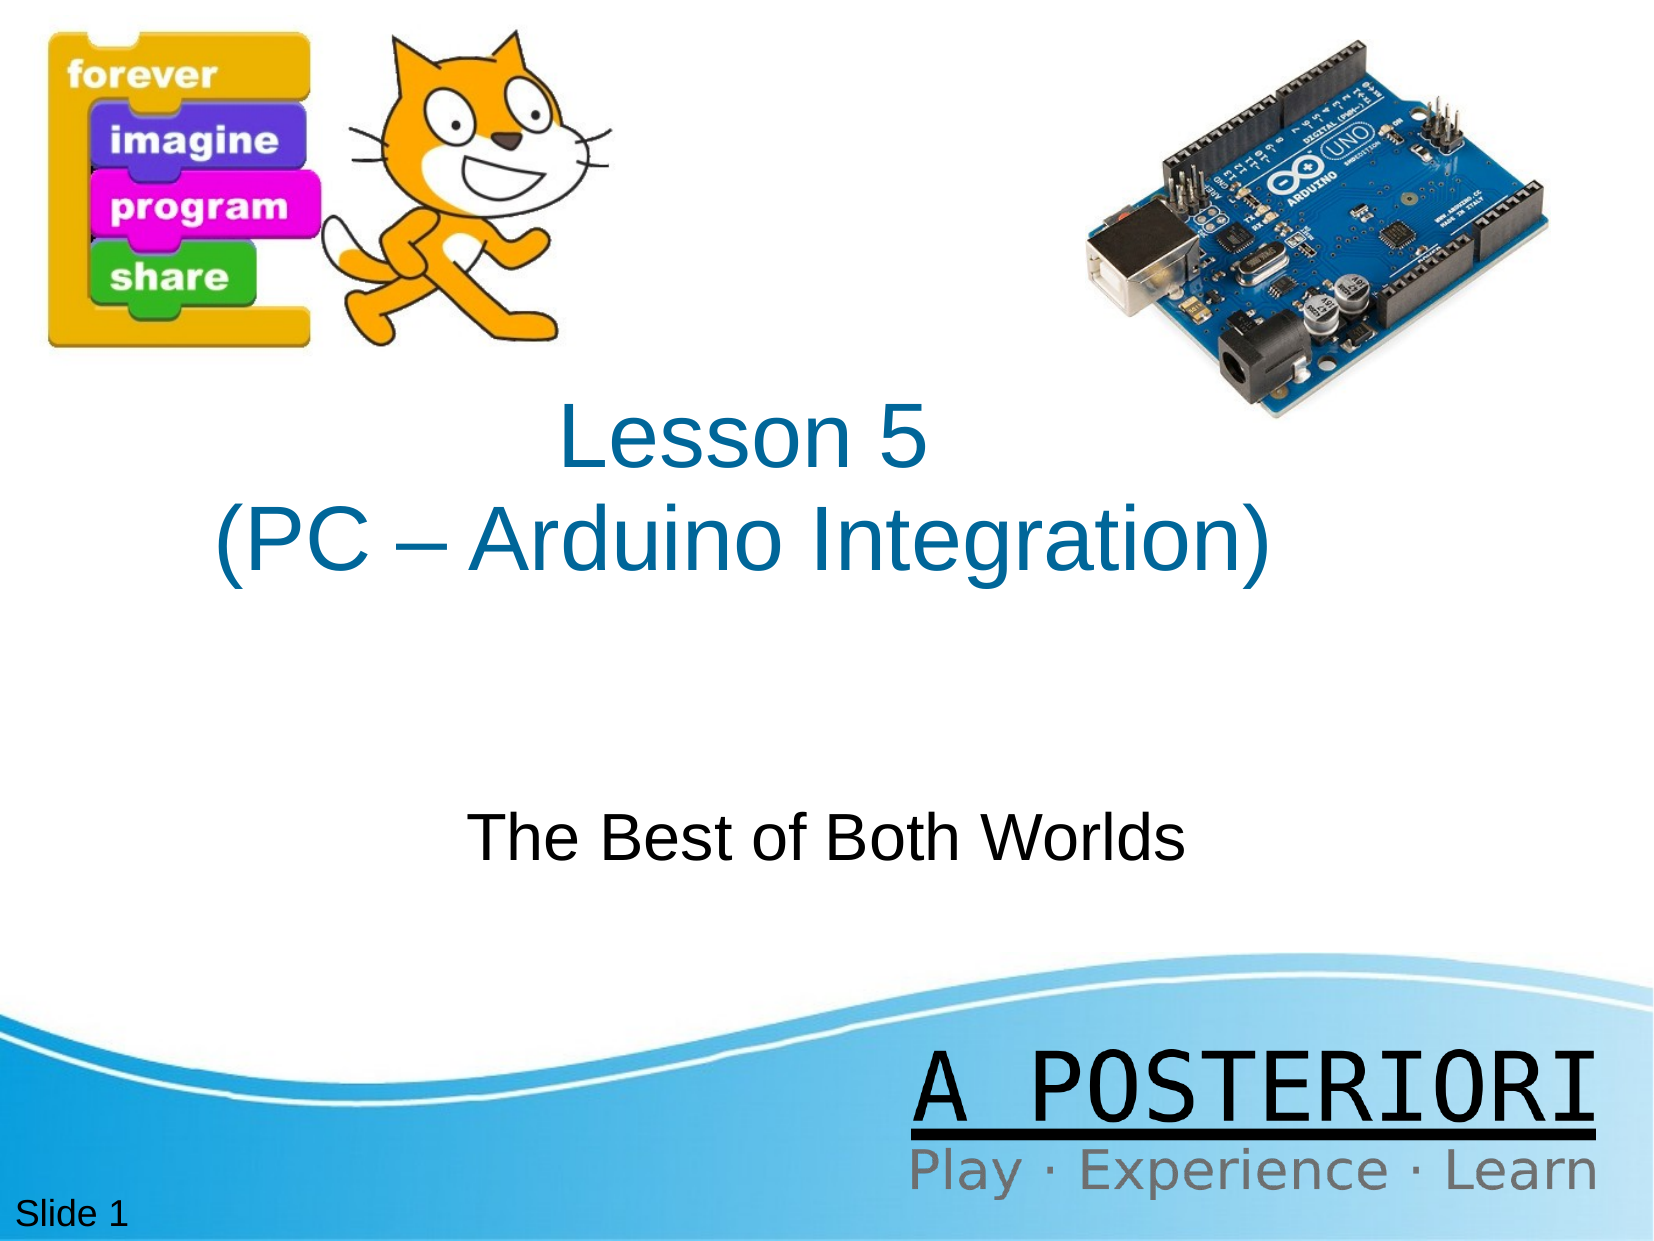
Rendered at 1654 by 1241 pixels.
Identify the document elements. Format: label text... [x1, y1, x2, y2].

title Lesson 5 (PC – Arduino Integration) [0, 384, 1489, 592]
picture [0, 952, 1654, 1241]
picture [30, 15, 631, 366]
picture [1085, 39, 1551, 424]
subtitle The Best of Both Worlds [82, 665, 1571, 1010]
